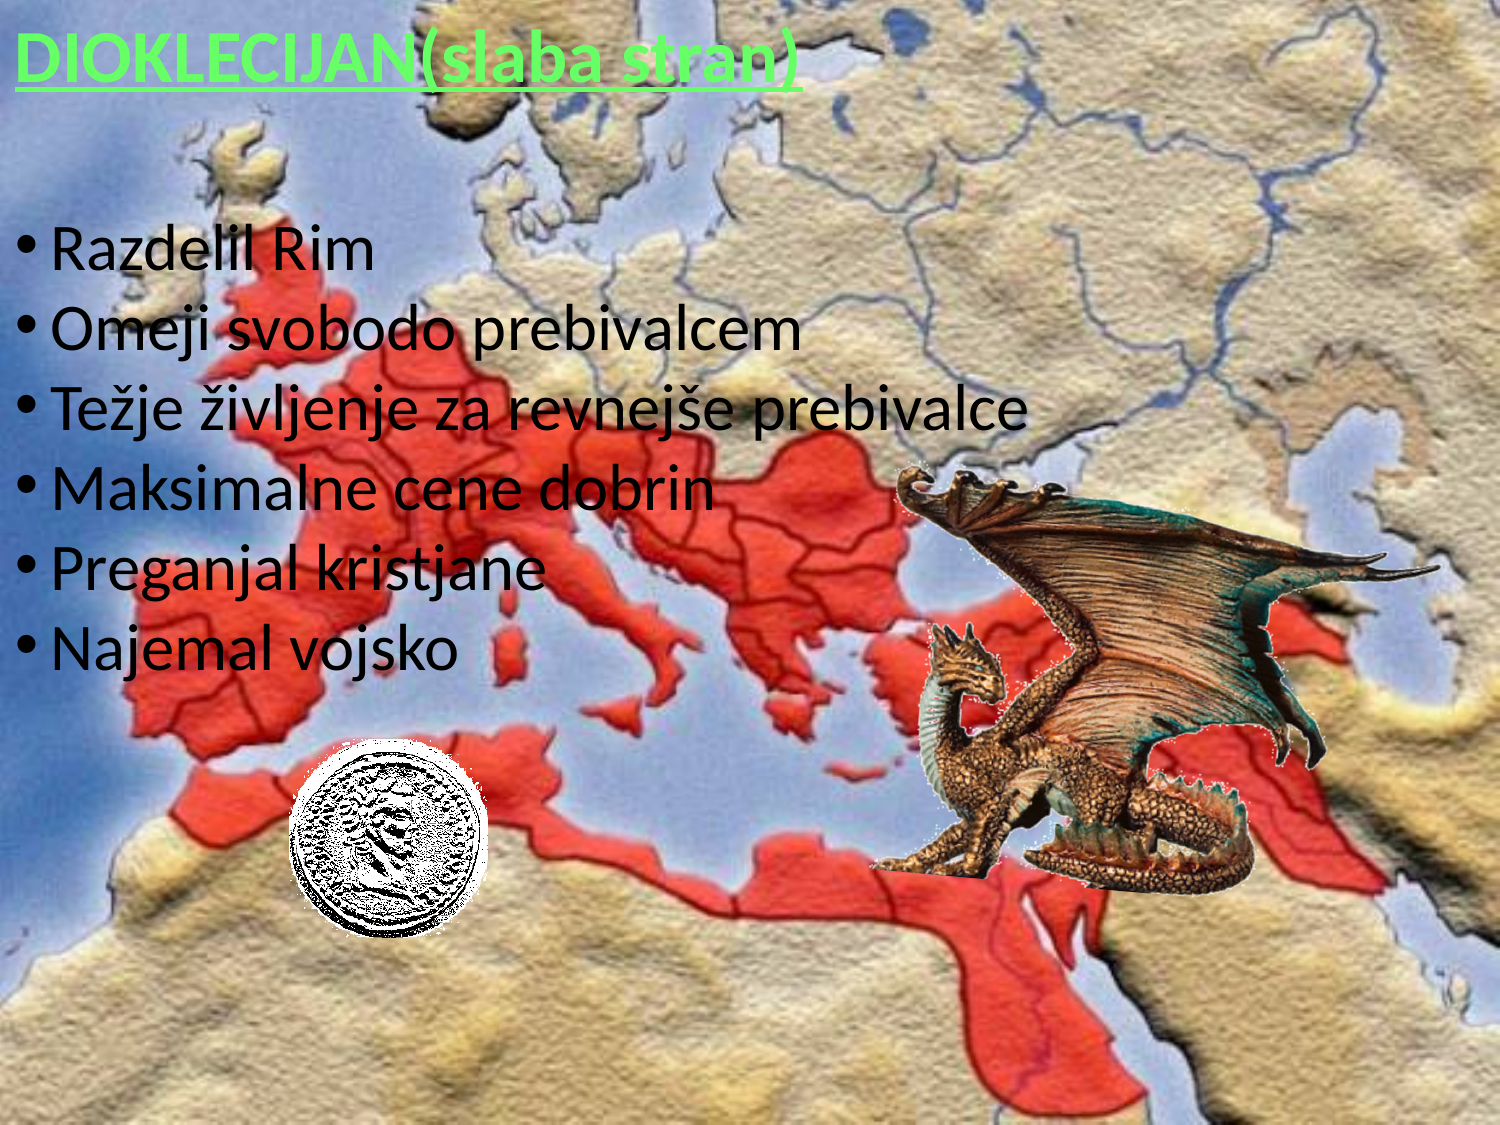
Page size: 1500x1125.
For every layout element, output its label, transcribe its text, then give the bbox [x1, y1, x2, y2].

text_box DIOKLECIJAN(slaba stran) [0, 0, 987, 105]
text_box Razdelil Rim Omeji svobodo prebivalcem Težje življenje za revnejše prebivalce Maksimalne cene dobrin Preganjal kristjane Najemal vojsko [0, 196, 1128, 1011]
picture [0, 0, 1500, 1125]
picture [289, 739, 488, 938]
